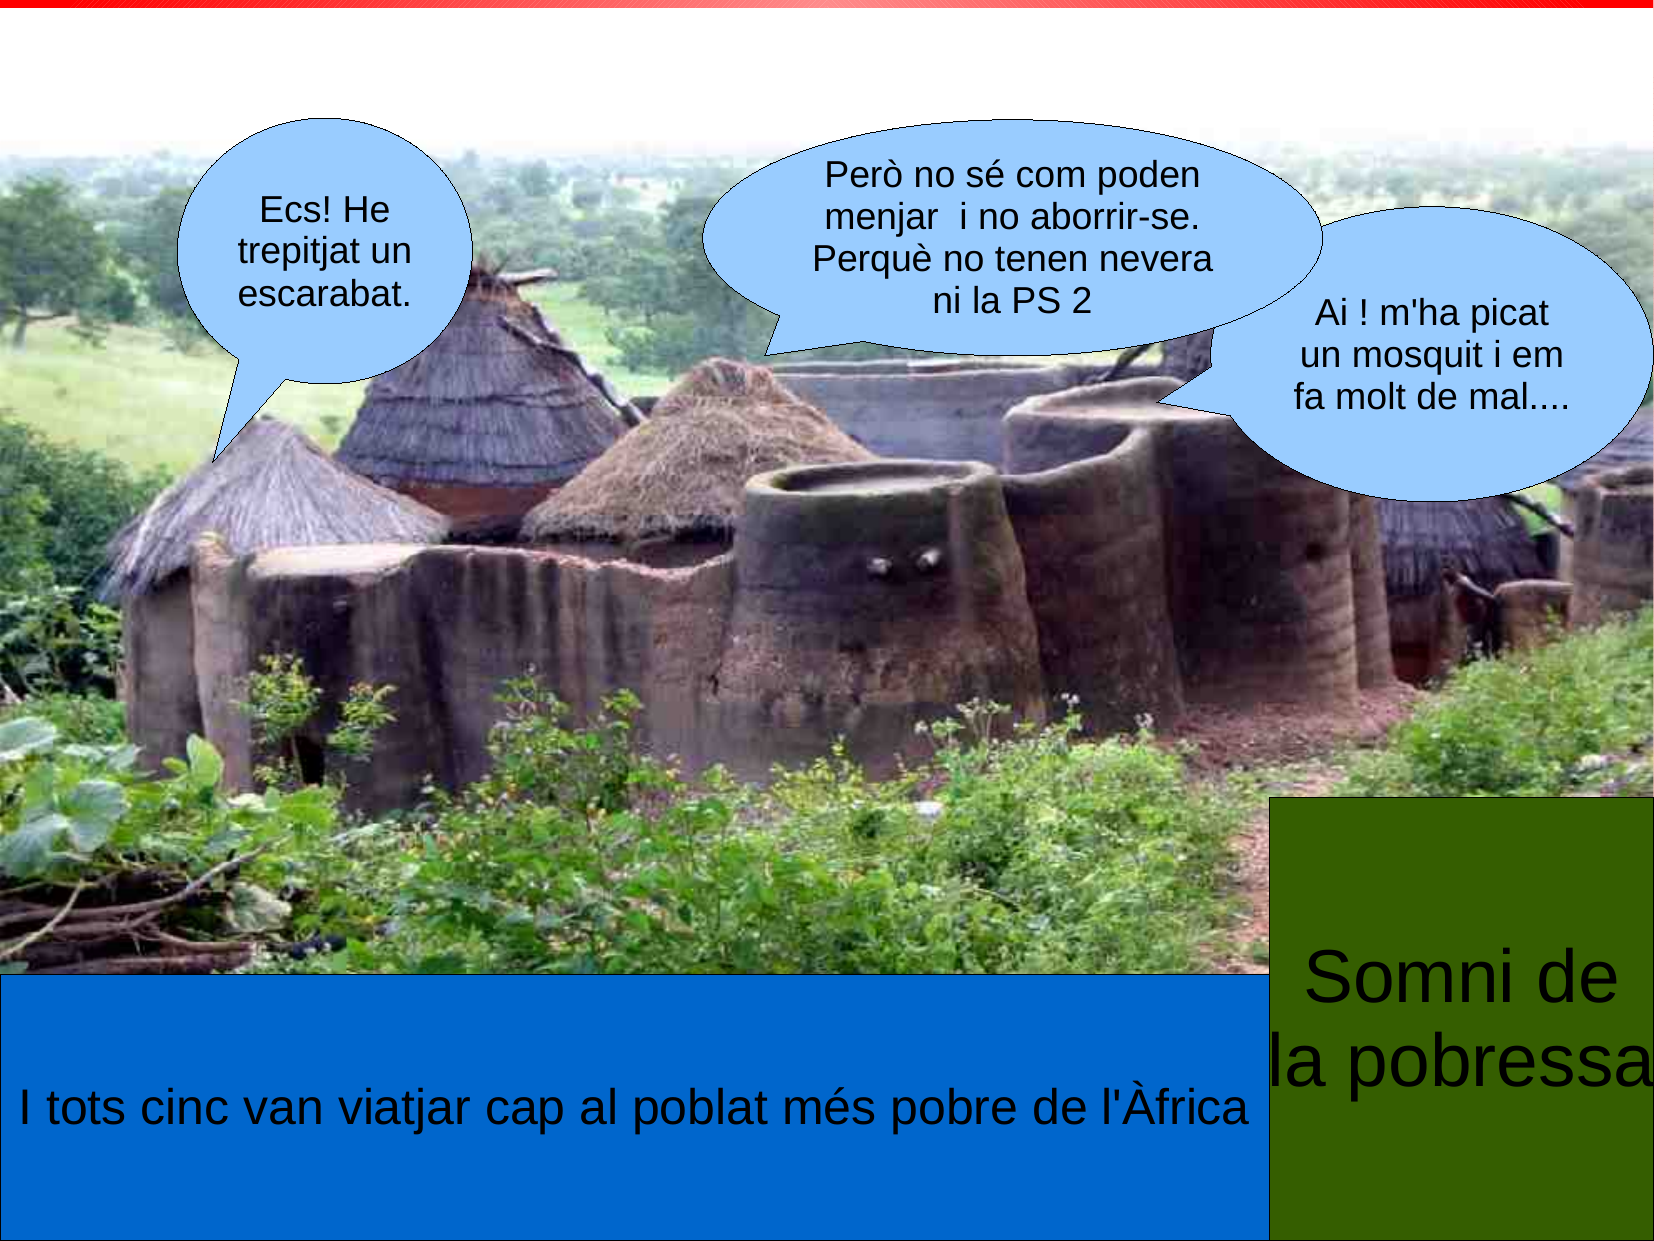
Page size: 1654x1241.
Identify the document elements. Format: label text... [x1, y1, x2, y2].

text_box Ecs! He trepitjat un escarabat. [177, 118, 473, 463]
text_box Somni de la pobressa [1269, 797, 1654, 1241]
text_box Però no sé com poden menjar i no aborrir-se. Perquè no tenen nevera ni la PS 2 [702, 119, 1323, 356]
text_box I tots cinc van viatjar cap al poblat més pobre de l'Àfrica [0, 974, 1270, 1241]
picture [0, 8, 1654, 974]
text_box Ai ! m'ha picat un mosquit i em fa molt de mal.... [1156, 206, 1654, 502]
